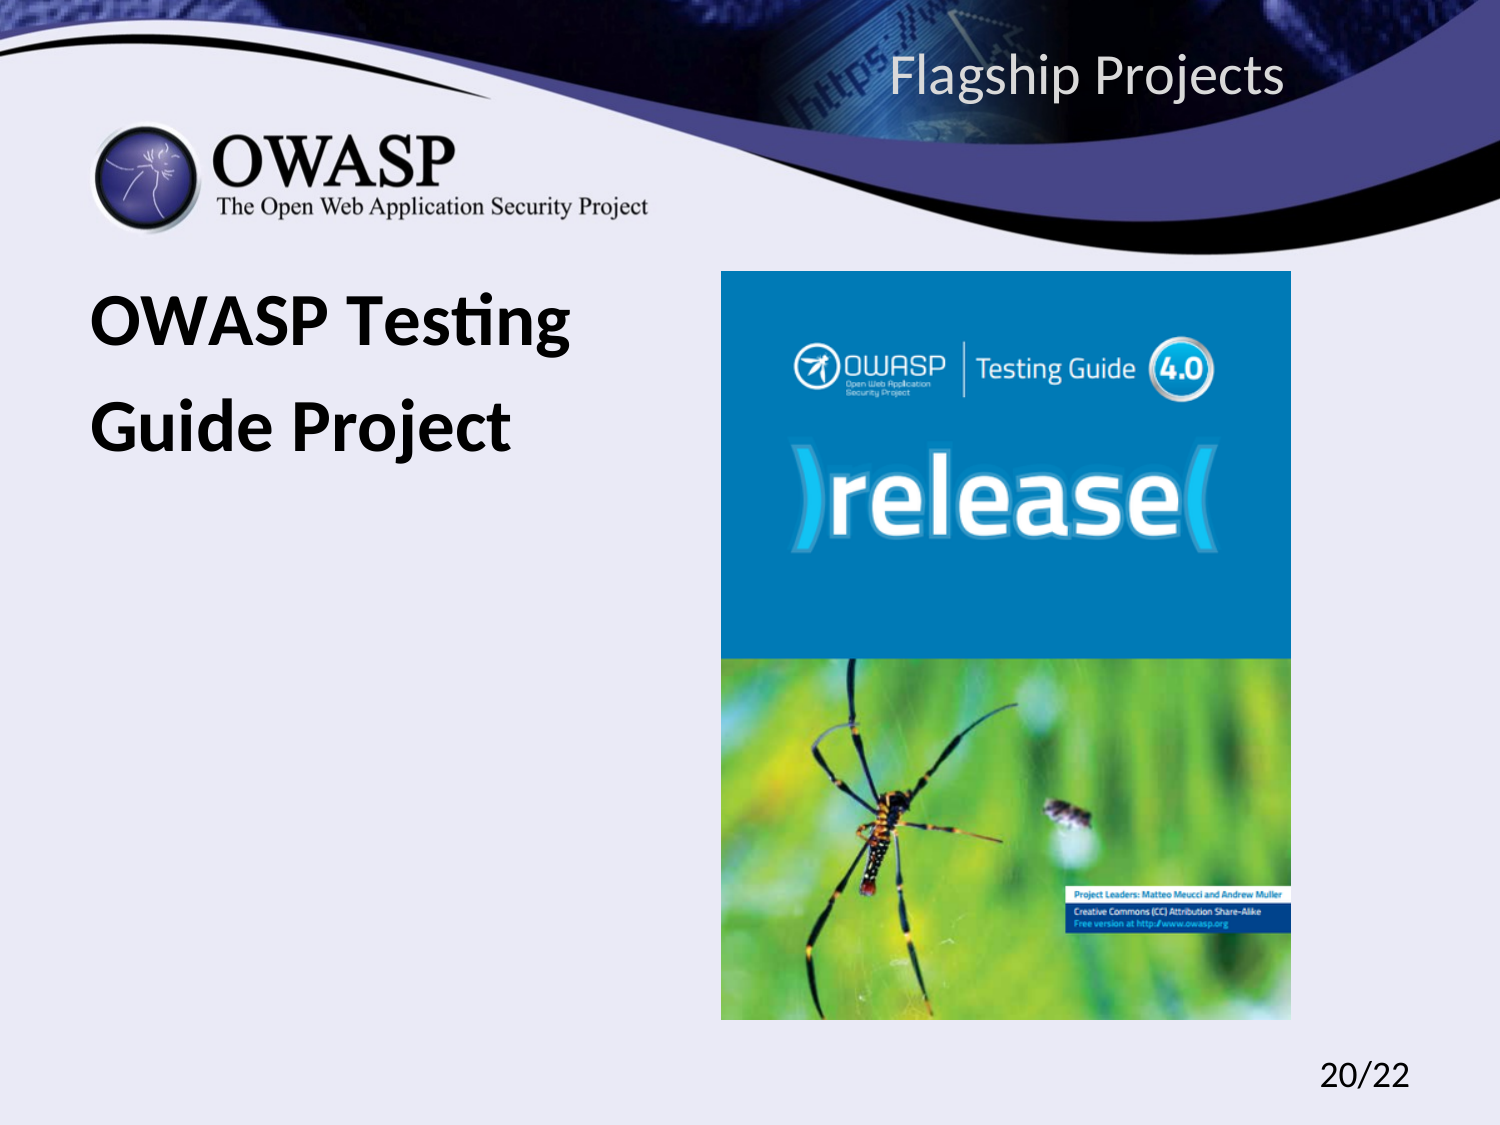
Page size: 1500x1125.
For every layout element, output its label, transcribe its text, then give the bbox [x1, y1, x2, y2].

picture [0, 0, 1500, 1125]
title Flagship Projects [699, 12, 1476, 130]
list OWASP Testing Guide Project [75, 262, 1426, 1005]
